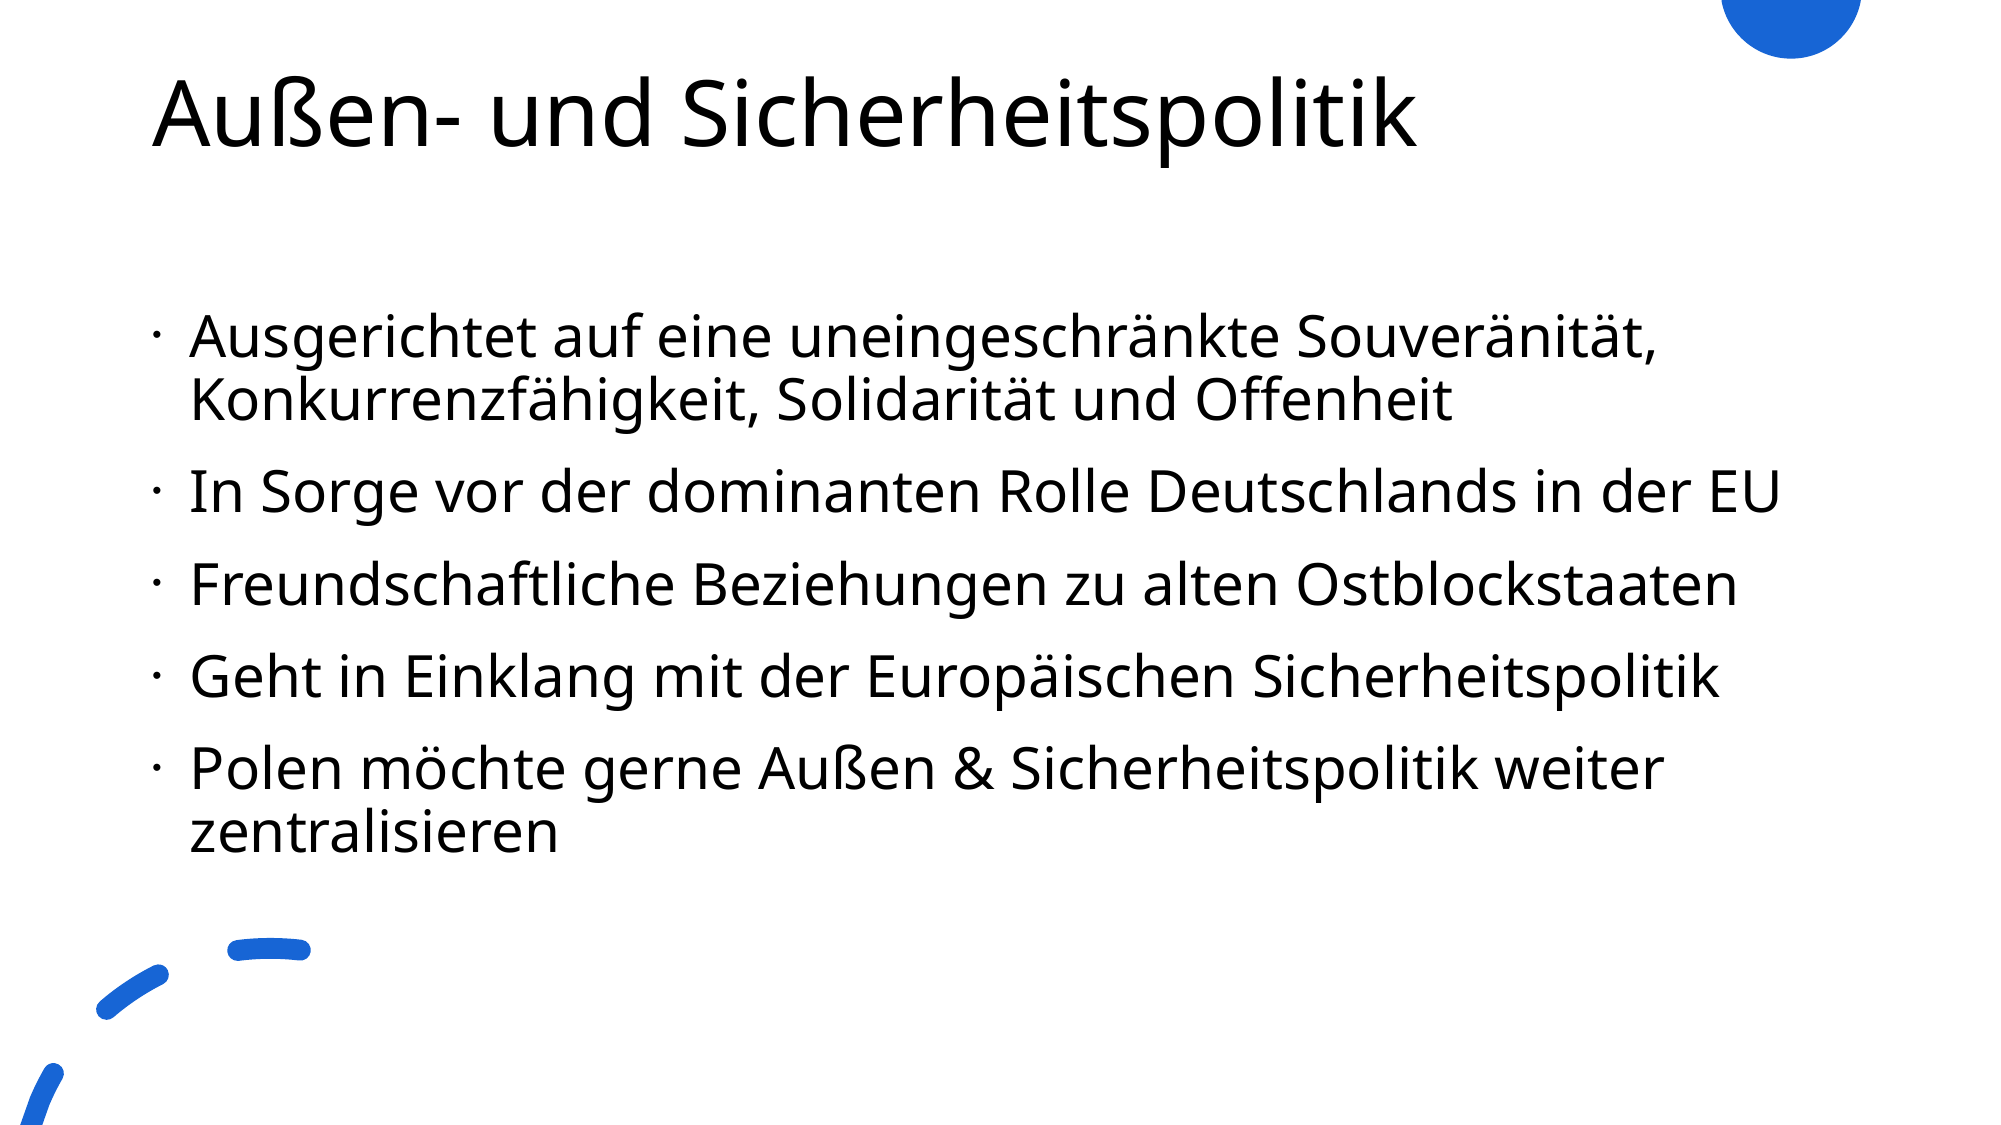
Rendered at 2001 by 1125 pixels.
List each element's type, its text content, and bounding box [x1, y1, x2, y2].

title Außen- und Sicherheitspolitik [137, 59, 1863, 278]
list Ausgerichtet auf eine uneingeschränkte Souveränität, Konkurrenzfähigkeit, Solidarität und Offenheit In Sorge vor der dominanten Rolle Deutschlands in der EU Freundschaftliche Beziehungen zu alten Ostblockstaaten Geht in Einklang mit der Europäischen Sicherheitspolitik Polen möchte gerne Außen & Sicherheitspolitik weiter zentralisieren [137, 299, 1863, 933]
